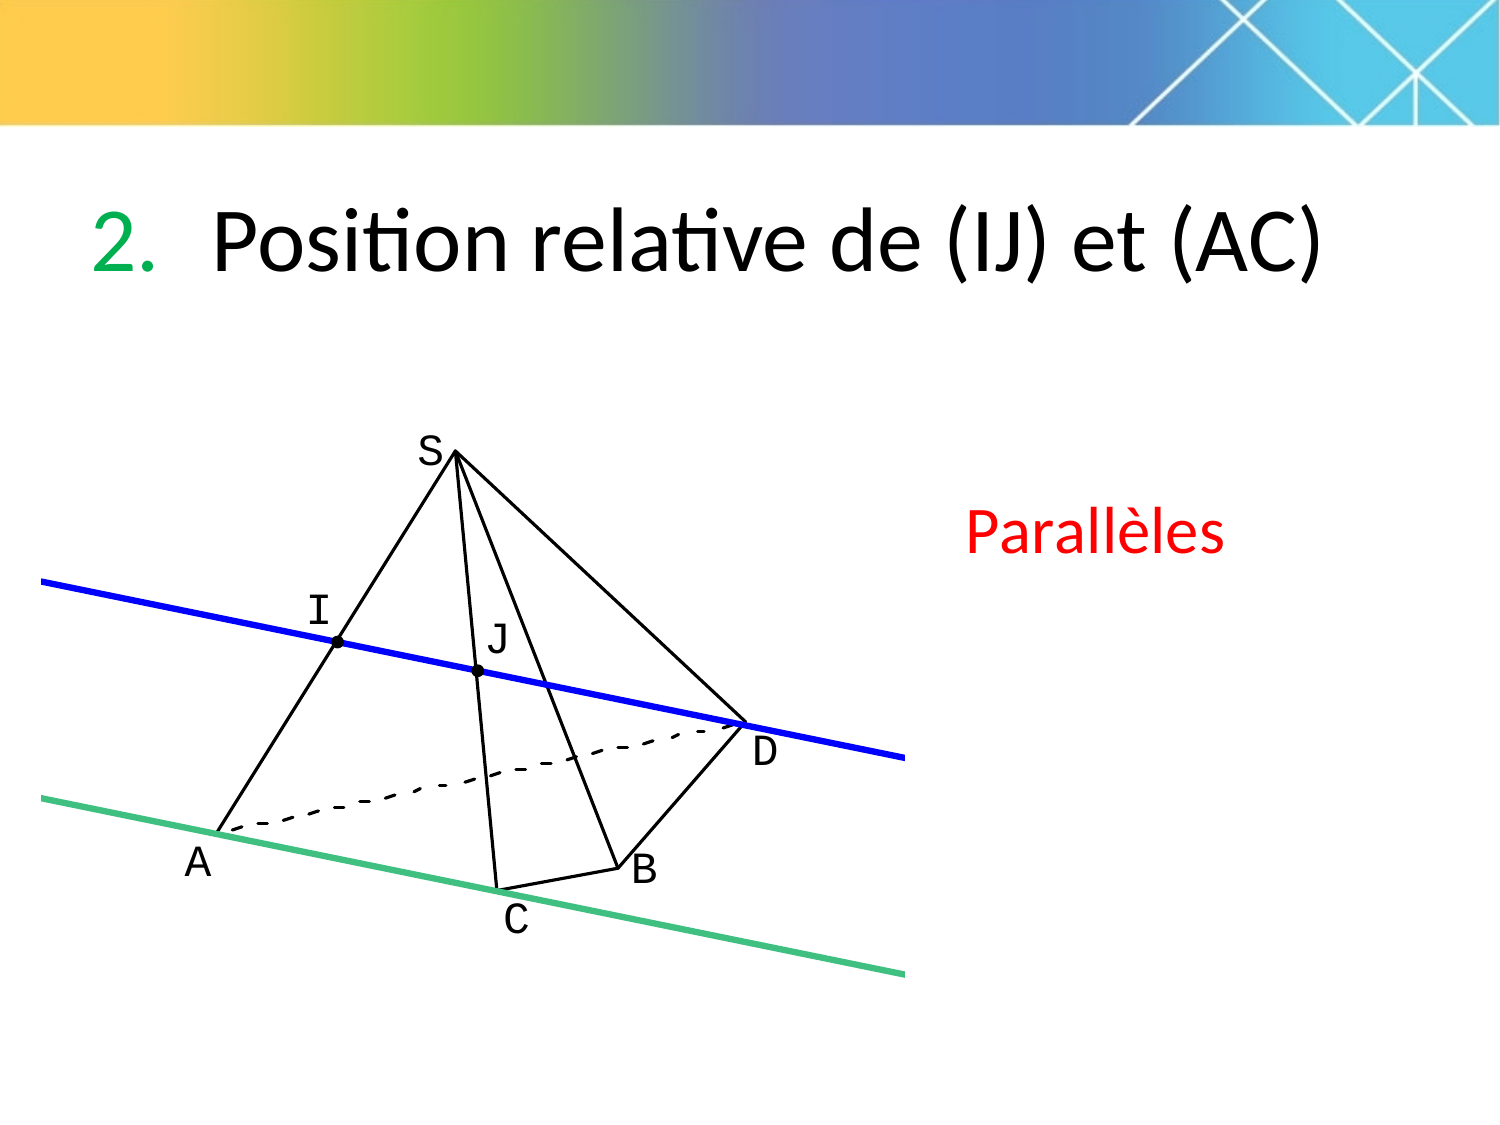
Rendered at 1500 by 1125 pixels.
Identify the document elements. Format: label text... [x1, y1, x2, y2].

picture [0, 0, 1500, 127]
picture [41, 361, 905, 987]
title Position relative de (IJ) et (AC) [75, 163, 1426, 305]
text_box Parallèles [950, 479, 1341, 576]
